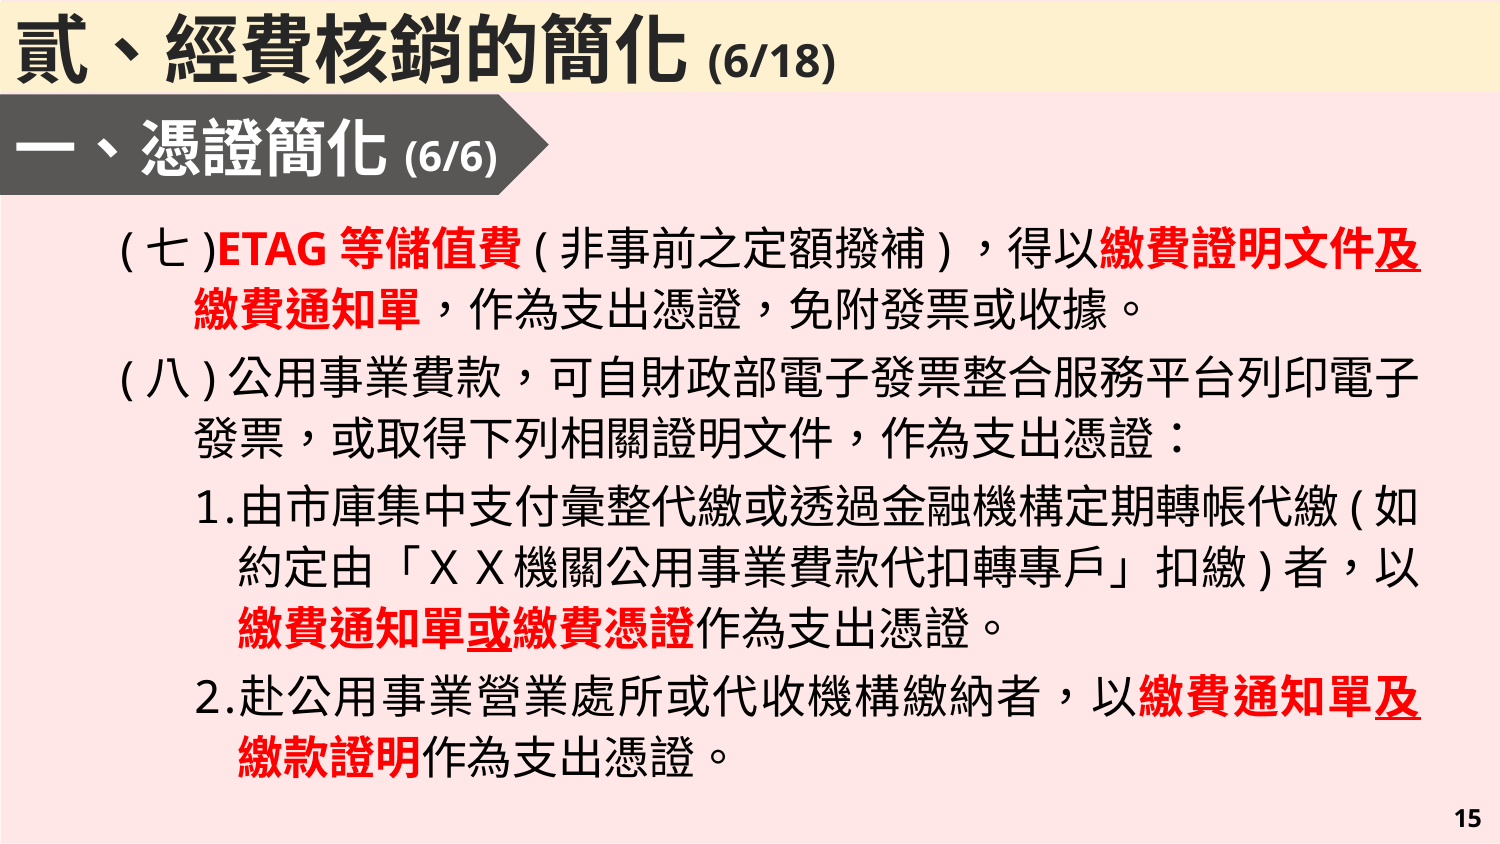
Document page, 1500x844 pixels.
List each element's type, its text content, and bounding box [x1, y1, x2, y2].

text_box (七)ETAG等儲值費(非事前之定額撥補)，得以繳費證明文件及繳費通知單，作為支出憑證，免附發票或收據。 (八)公用事業費款，可自財政部電子發票整合服務平台列印電子發票，或取得下列相關證明文件，作為支出憑證： 由市庫集中支付彙整代繳或透過金融機構定期轉帳代繳(如約定由「ＸＸ機關公用事業費款代扣轉專戶」扣繳)者，以繳費通知單或繳費憑證作為支出憑證。 赴公用事業營業處所或代收機構繳納者，以繳費通知單及繳款證明作為支出憑證。 [105, 206, 1436, 775]
text_box 貳、經費核銷的簡化(6/18) [0, 2, 1500, 93]
slide_number <編號> [1137, 671, 1498, 844]
text_box [0, 93, 1500, 844]
text_box 一、憑證簡化(6/6) [0, 97, 529, 195]
